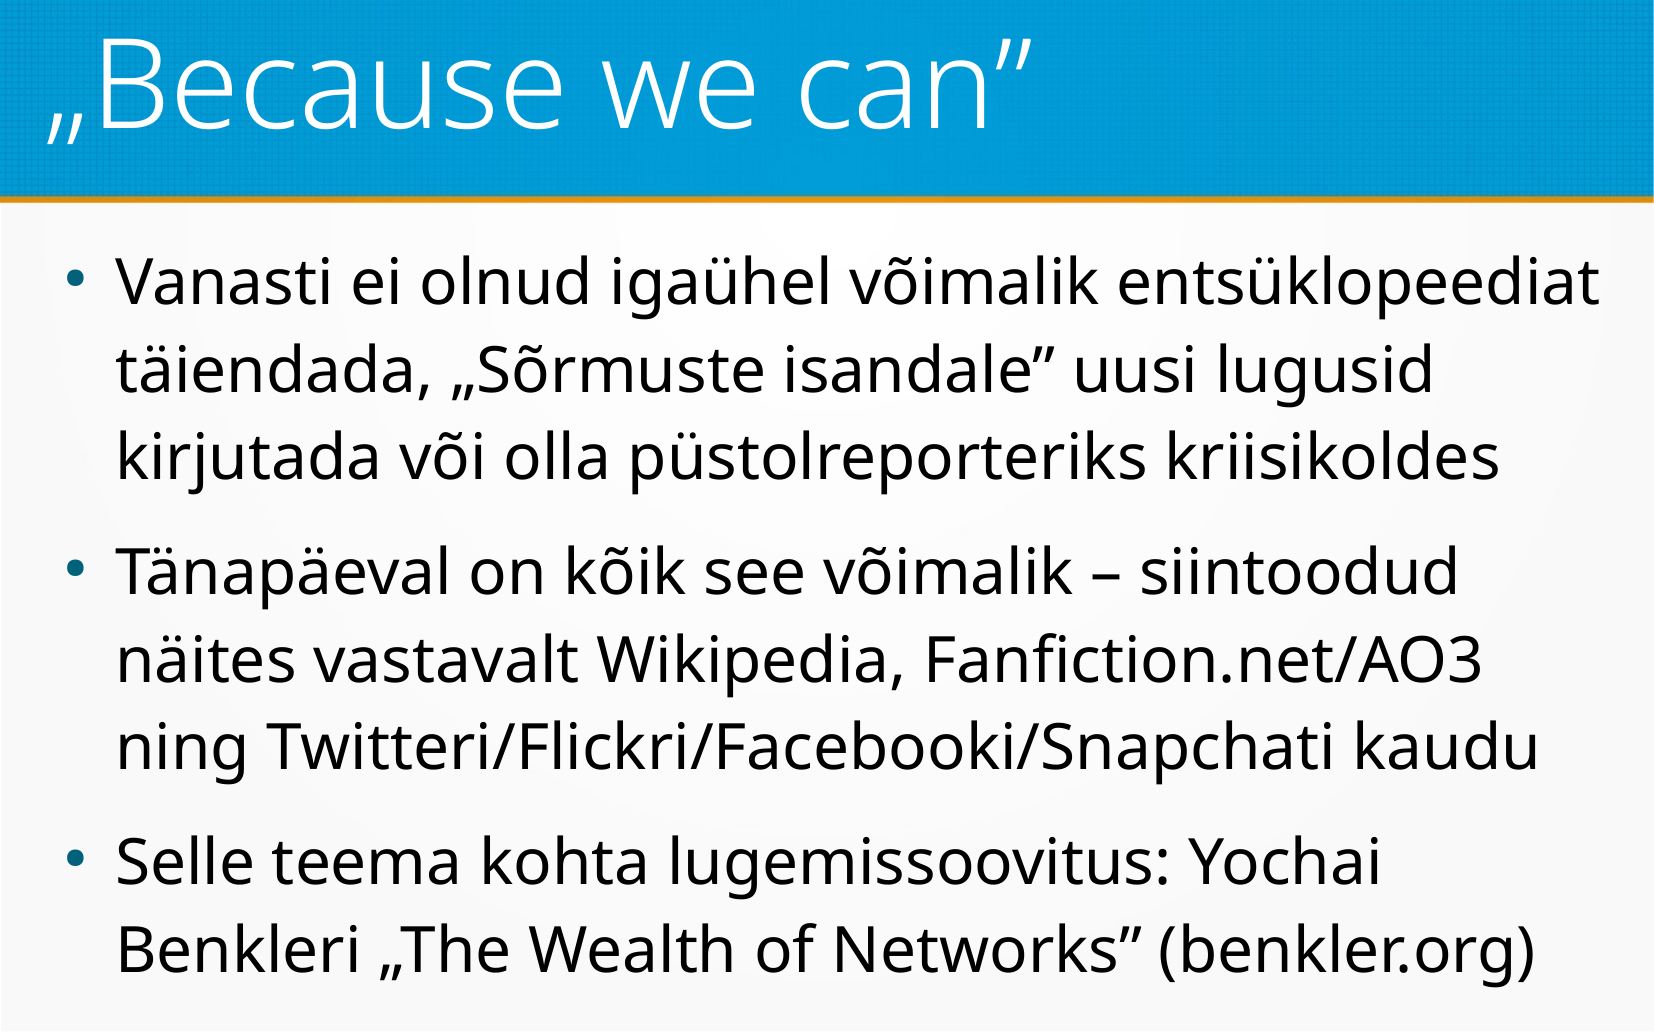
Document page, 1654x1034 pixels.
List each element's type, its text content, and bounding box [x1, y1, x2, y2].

title „Because we can” [43, 0, 1619, 166]
list Vanasti ei olnud igaühel võimalik entsüklopeediat täiendada, „Sõrmuste isandale” uusi lugusid kirjutada või olla püstolreporteriks kriisikoldes Tänapäeval on kõik see võimalik – siintoodud näites vastavalt Wikipedia, Fanfiction.net/AO3 ning Twitteri/Flickri/Facebooki/Snapchati kaudu Selle teema kohta lugemissoovitus: Yochai Benkleri „The Wealth of Networks” (benkler.org) [47, 236, 1607, 1002]
picture [0, 195, 1654, 1034]
